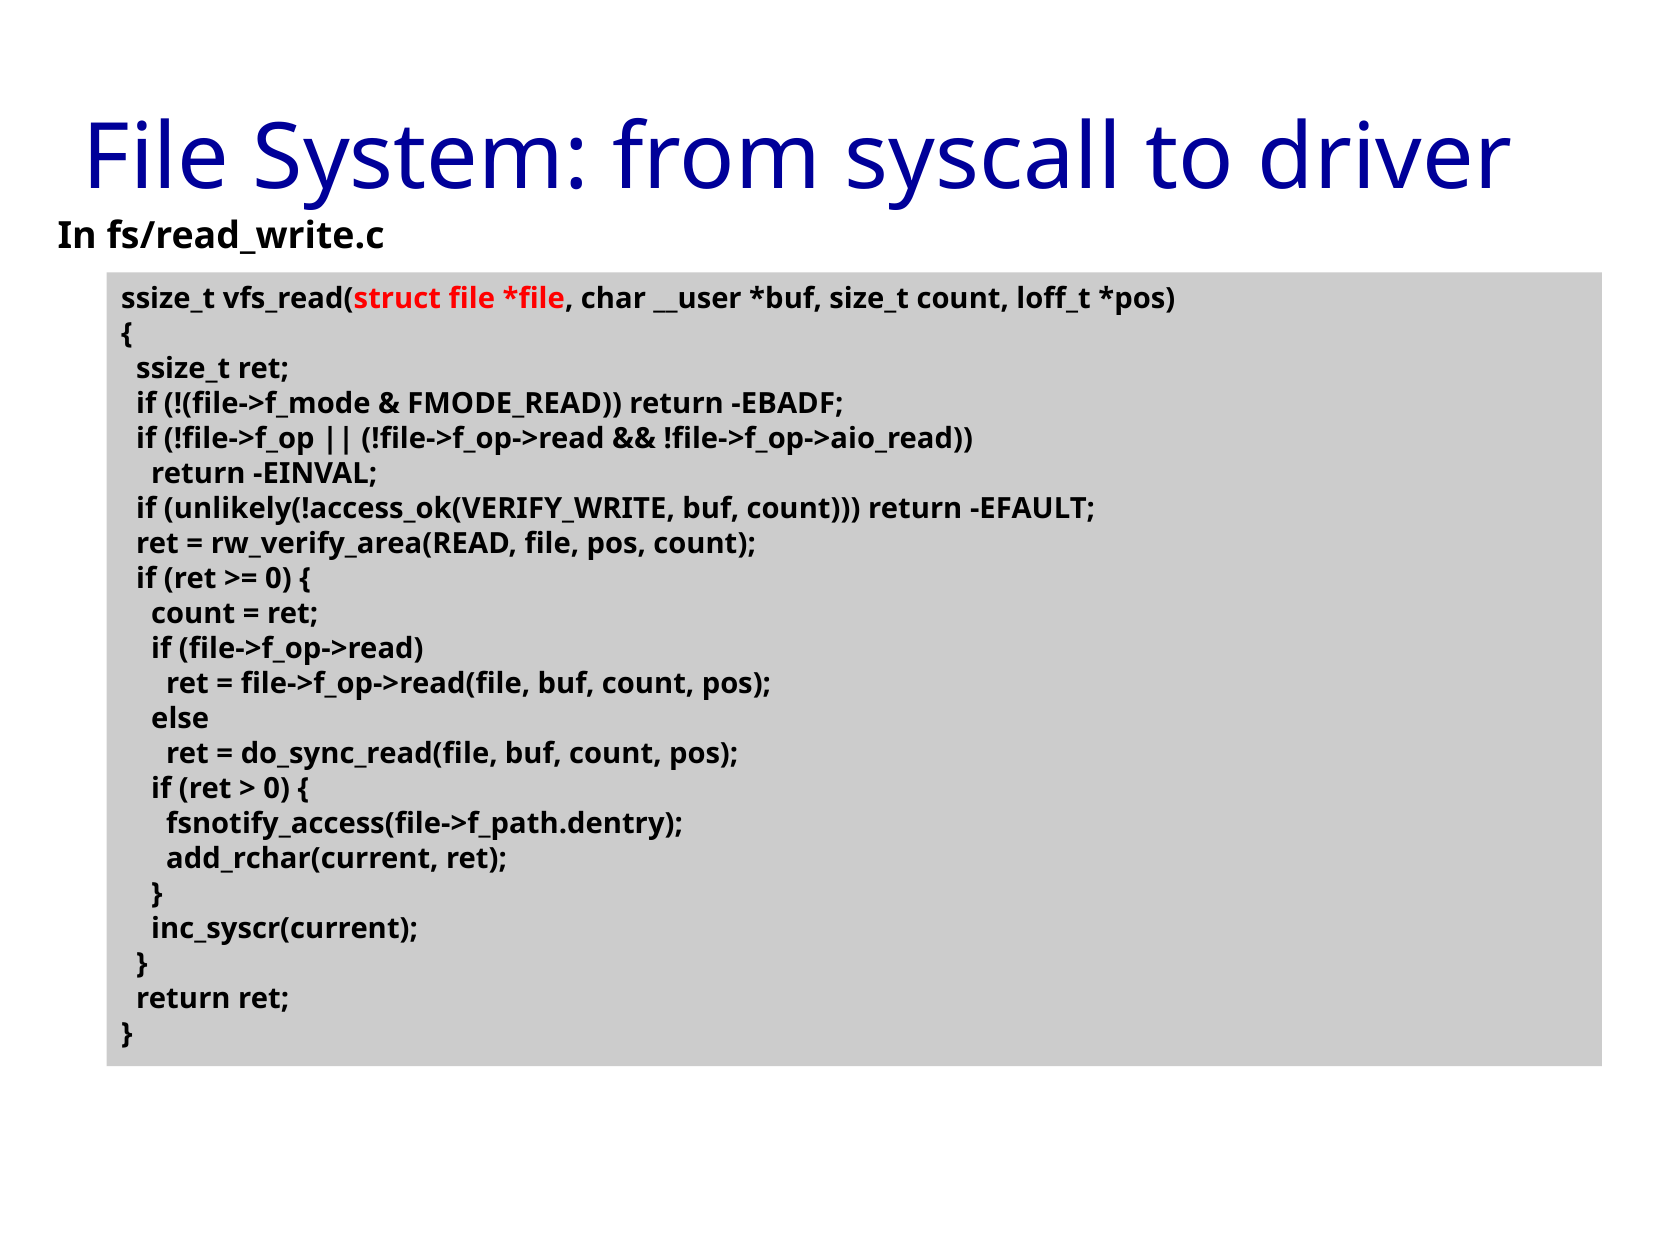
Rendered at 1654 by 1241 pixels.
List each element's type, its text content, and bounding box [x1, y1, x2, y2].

text_box In fs/read_write.c [42, 203, 458, 270]
text_box ssize_t vfs_read(struct file *file, char __user *buf, size_t count, loff_t *pos) { ssize_t ret; if (!(file->f_mode & FMODE_READ)) return -EBADF; if (!file->f_op || (!file->f_op->read && !file->f_op->aio_read)) return -EINVAL; if (unlikely(!access_ok(VERIFY_WRITE, buf, count))) return -EFAULT; ret = rw_verify_area(READ, file, pos, count); if (ret >= 0) { count = ret; if (file->f_op->read) ret = file->f_op->read(file, buf, count, pos); else ret = do_sync_read(file, buf, count, pos); if (ret > 0) { fsnotify_access(file->f_path.dentry); add_rchar(current, ret); } inc_syscr(current); } return ret; } [106, 272, 1602, 1067]
title File System: from syscall to driver [82, 102, 1571, 204]
